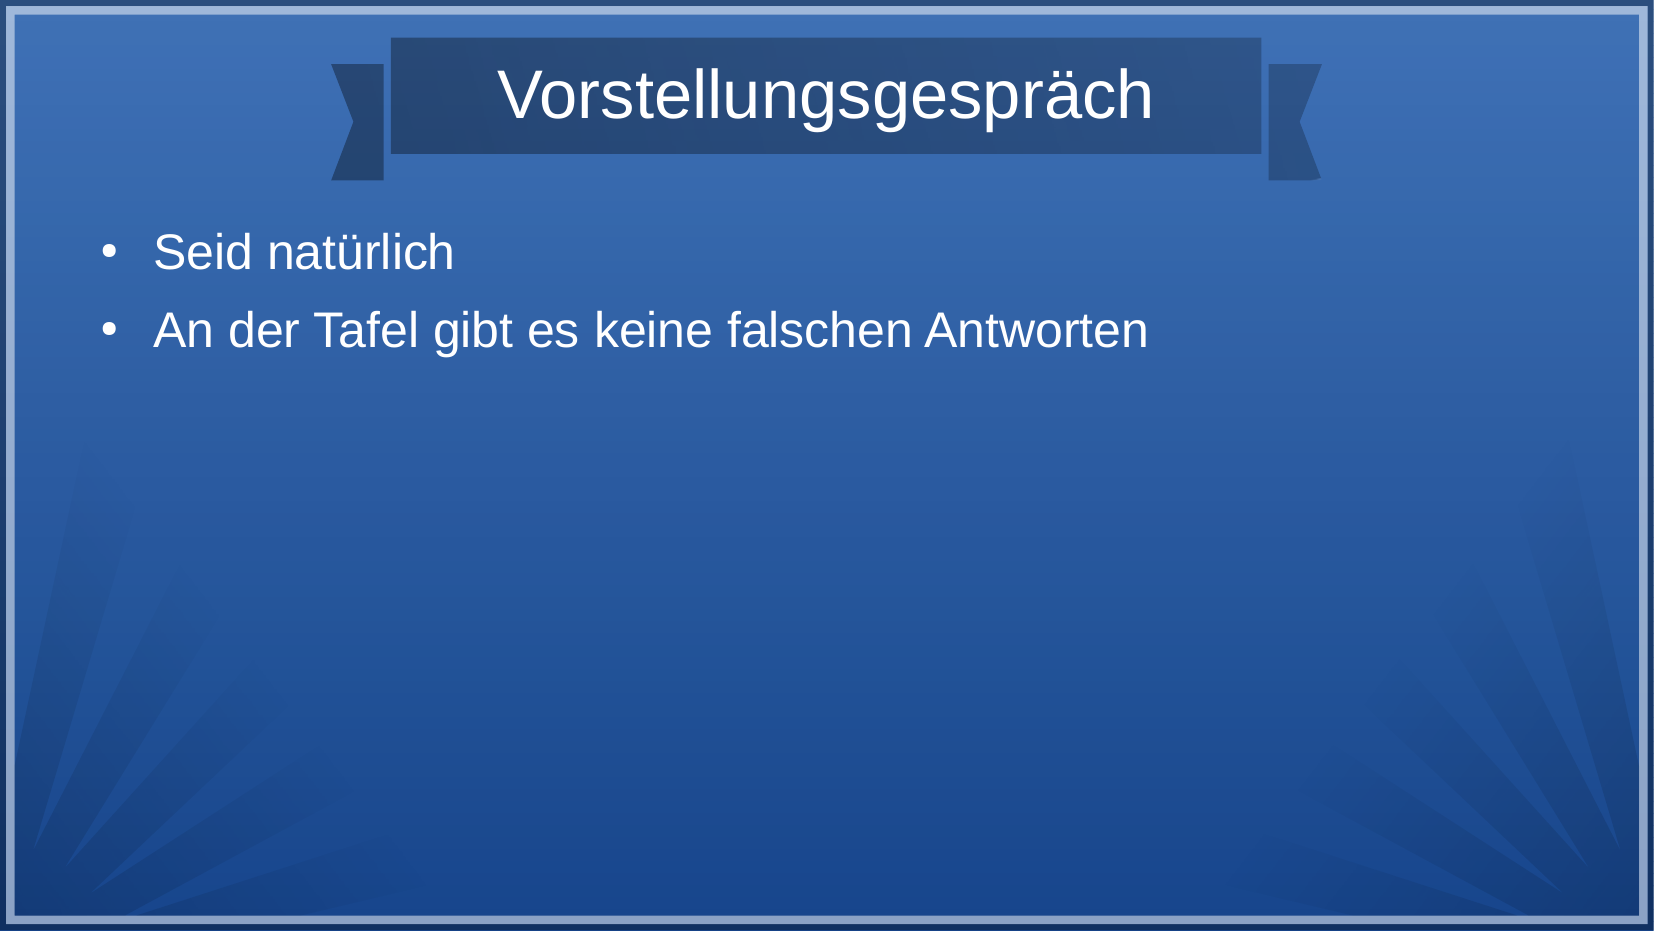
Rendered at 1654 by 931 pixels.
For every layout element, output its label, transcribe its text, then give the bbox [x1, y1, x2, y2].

title Vorstellungsgespräch [389, 35, 1264, 154]
list Seid natürlich An der Tafel gibt es keine falschen Antworten [82, 224, 1571, 848]
